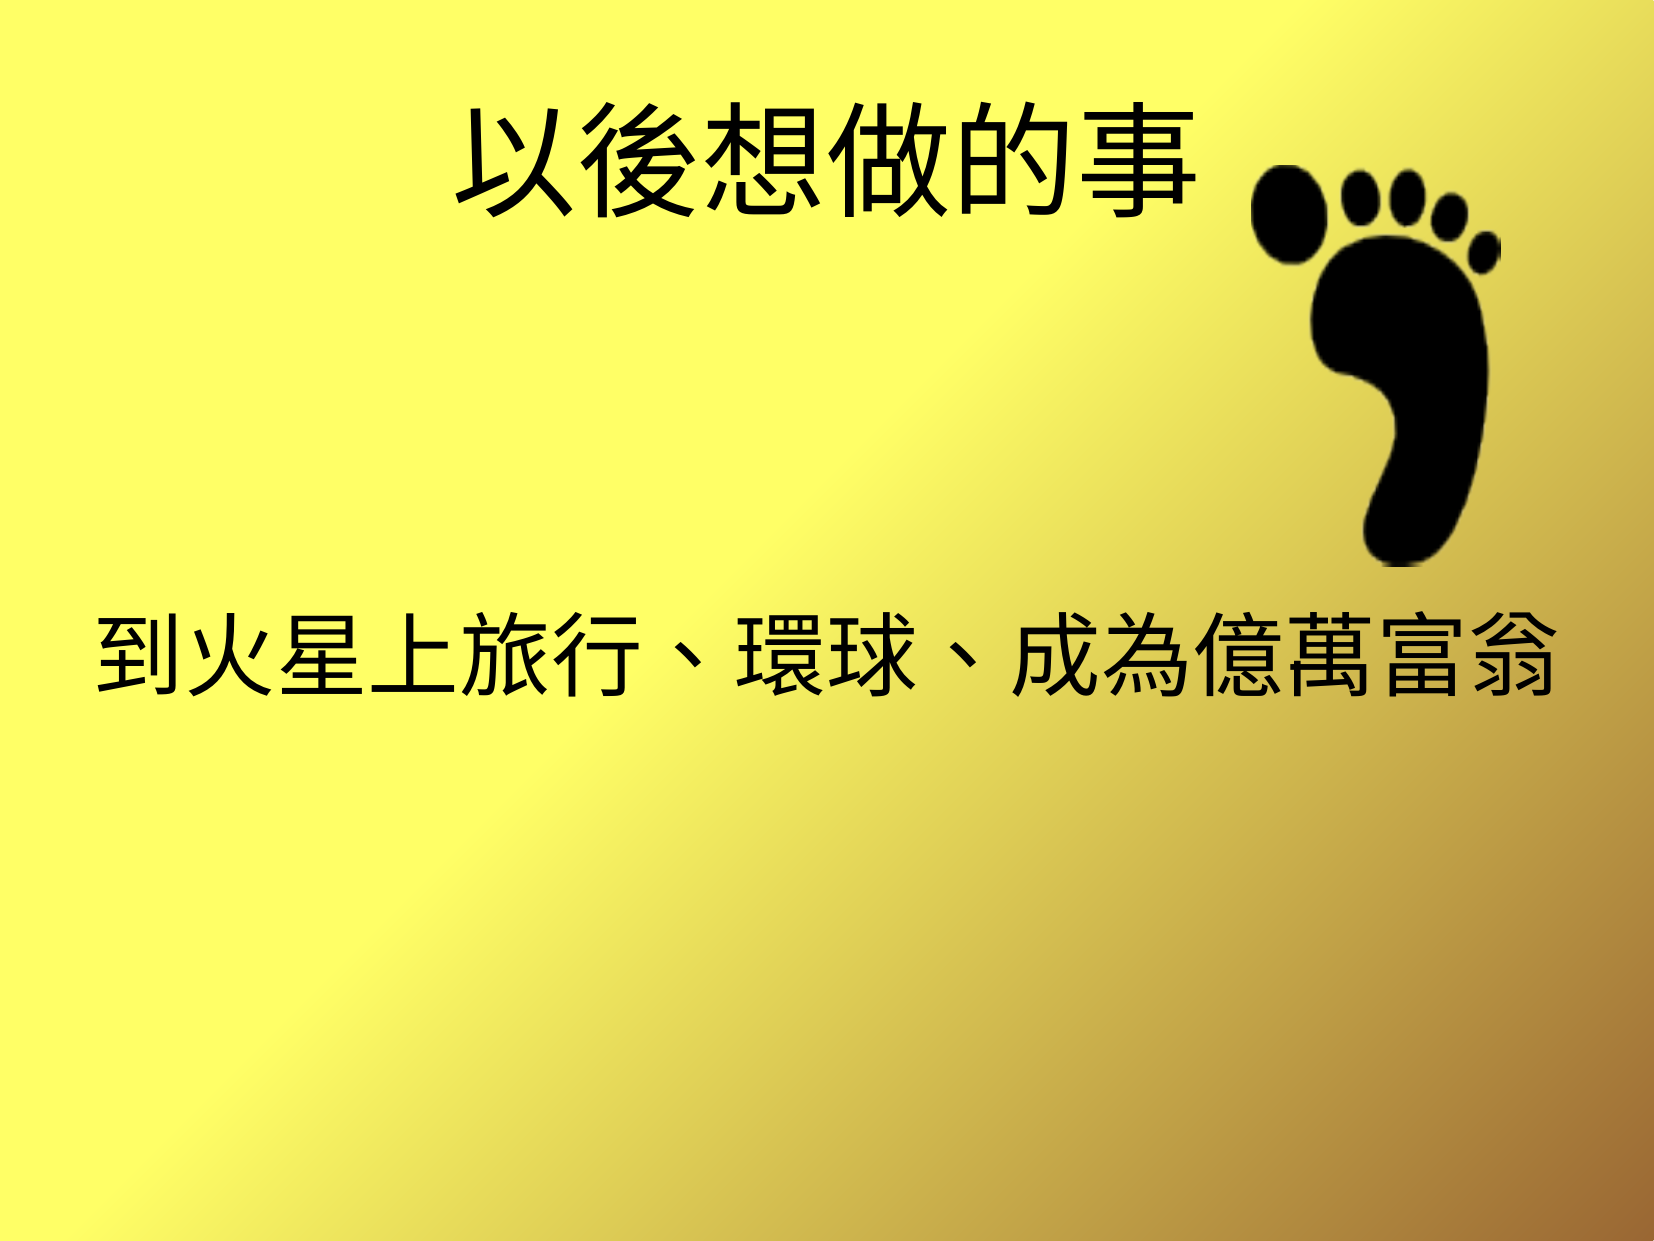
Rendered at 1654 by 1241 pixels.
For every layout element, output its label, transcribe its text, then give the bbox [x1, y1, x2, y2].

subtitle 到火星上旅行、環球、成為億萬富翁 [82, 290, 1571, 1010]
title 以後想做的事 [82, 49, 1571, 257]
picture [1251, 165, 1501, 567]
